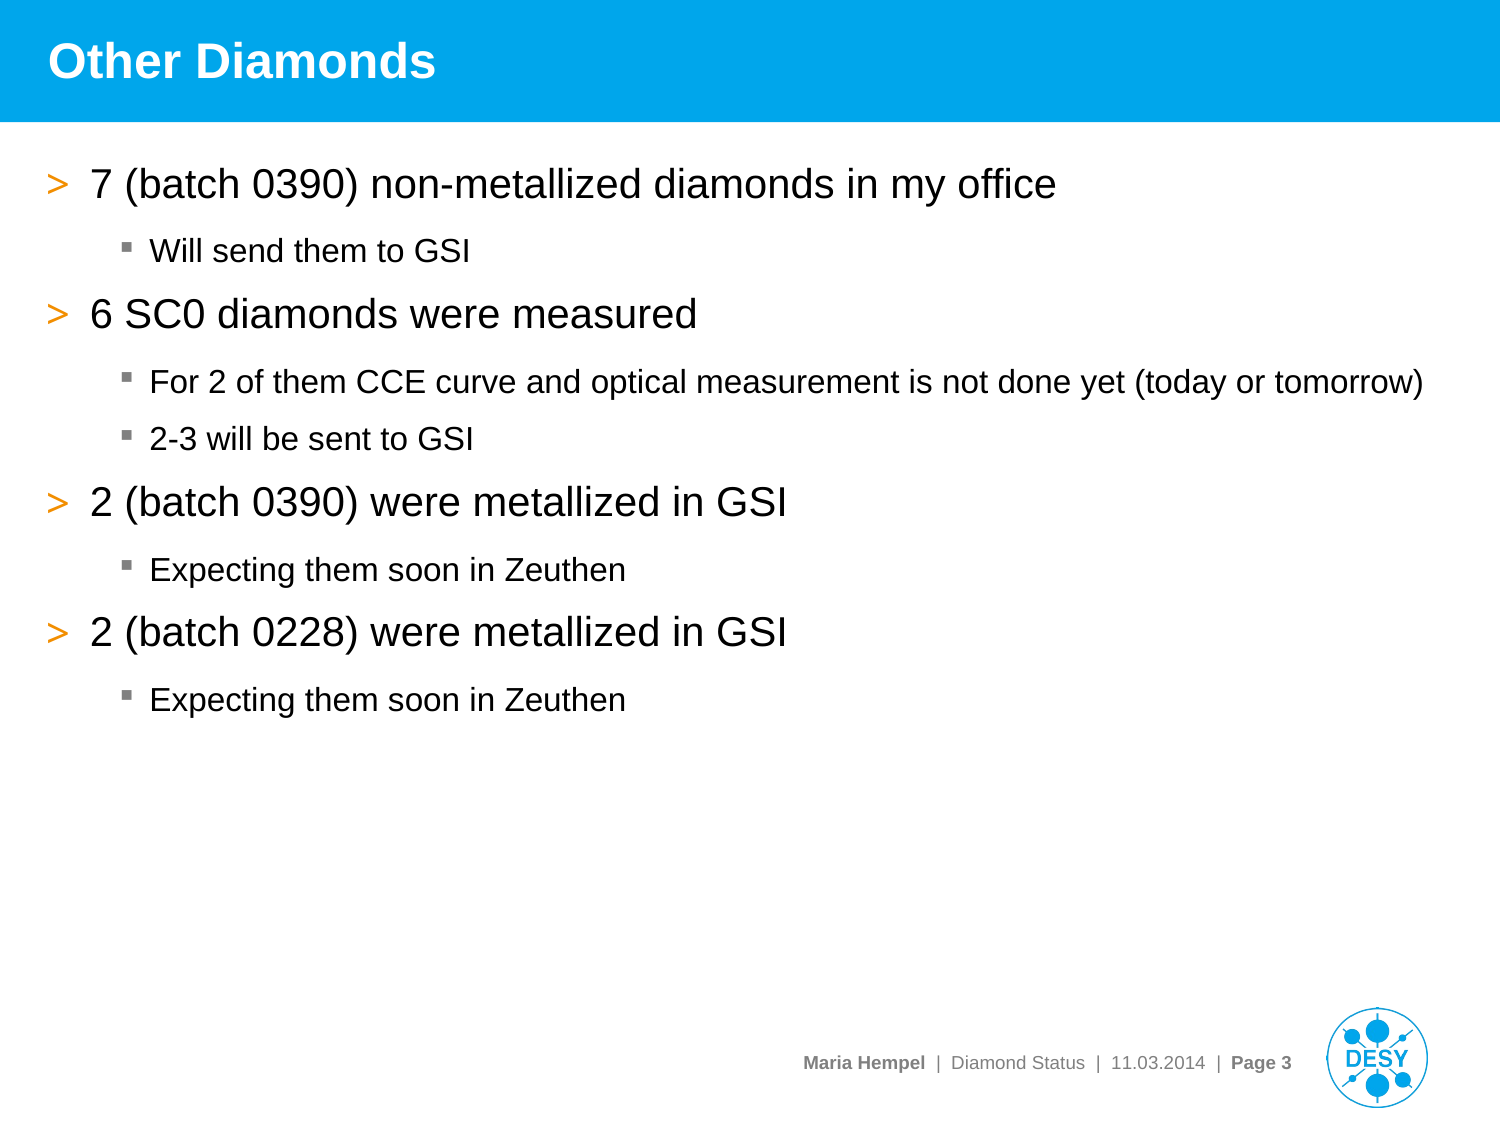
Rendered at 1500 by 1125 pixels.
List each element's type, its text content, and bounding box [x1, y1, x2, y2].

list 7 (batch 0390) non-metallized diamonds in my office Will send them to GSI 6 SC0 diamonds were measured For 2 of them CCE curve and optical measurement is not done yet (today or tomorrow) 2-3 will be sent to GSI 2 (batch 0390) were metallized in GSI Expecting them soon in Zeuthen 2 (batch 0228) were metallized in GSI Expecting them soon in Zeuthen [46, 160, 1444, 903]
title Other Diamonds [47, 16, 1446, 107]
picture [1326, 1007, 1428, 1108]
